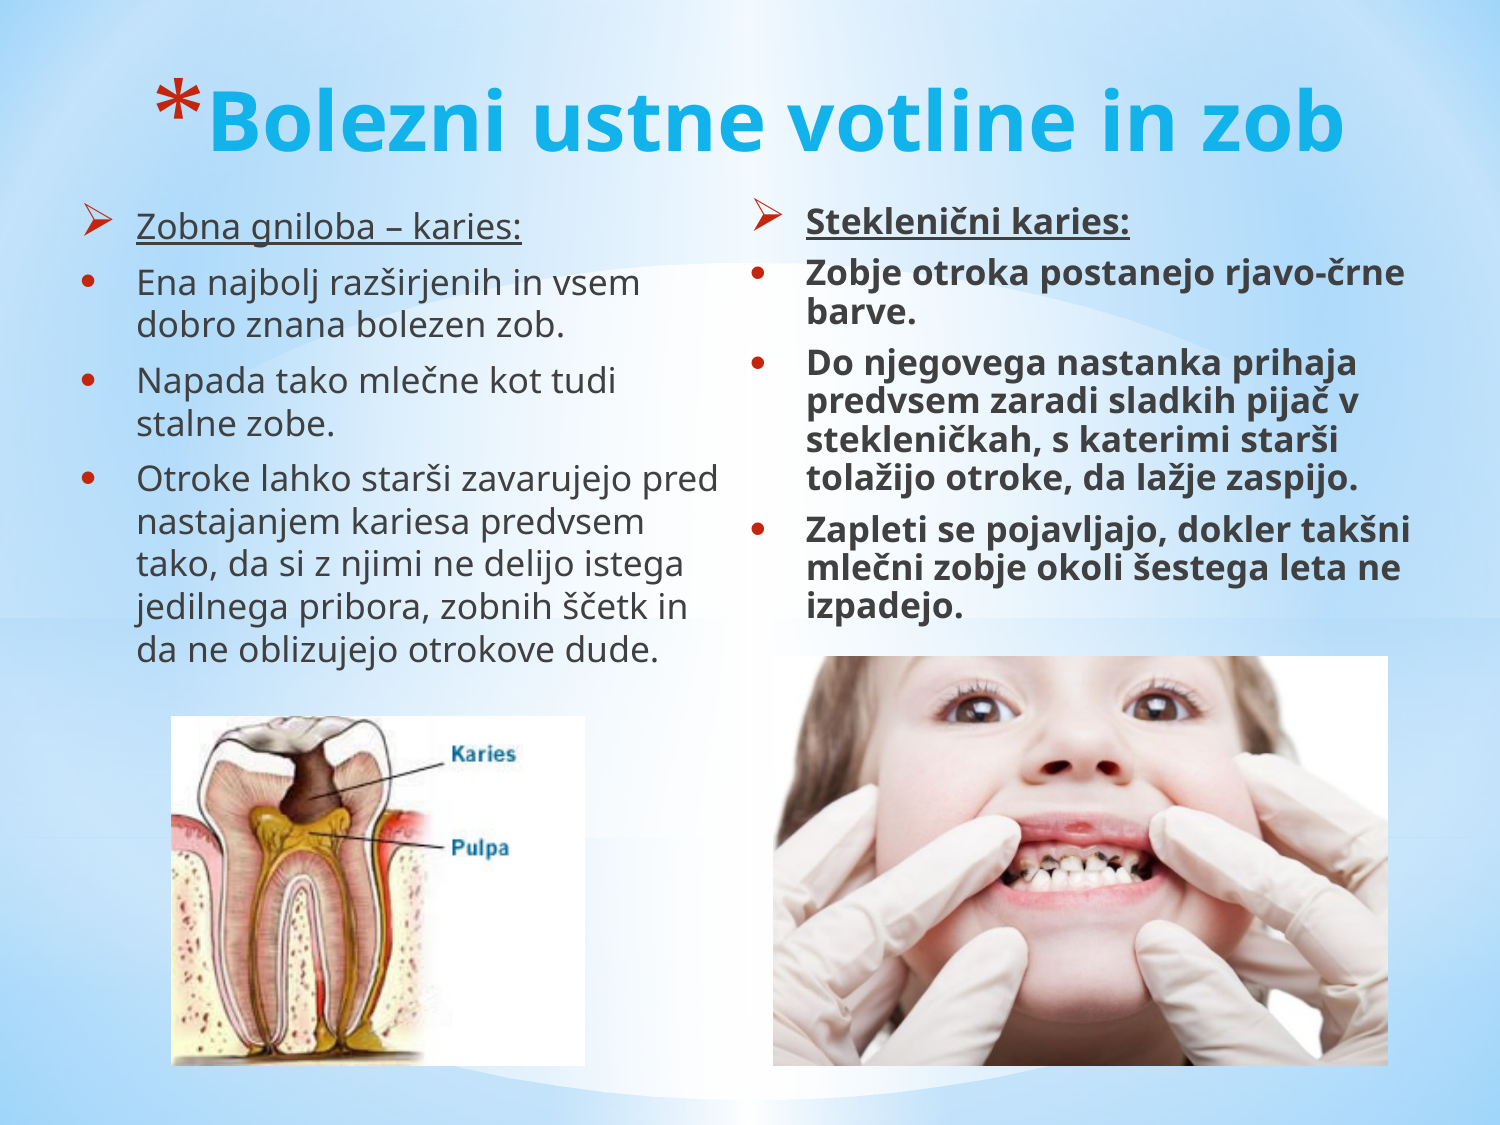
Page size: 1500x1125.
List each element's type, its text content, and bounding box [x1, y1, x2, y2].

picture [171, 716, 585, 1066]
picture [773, 717, 1388, 1066]
list Zobna gniloba – karies: Ena najbolj razširjenih in vsem dobro znana bolezen zob. Napada tako mlečne kot tudi stalne zobe. Otroke lahko starši zavarujejo pred nastajanjem kariesa predvsem tako, da si z njimi ne delijo istega jedilnega pribora, zobnih ščetk in da ne oblizujejo otrokove dude. [64, 196, 735, 850]
text_box Steklenični karies: Zobje otroka postanejo rjavo-črne barve. Do njegovega nastanka prihaja predvsem zaradi sladkih pijač v stekleničkah, s katerimi starši tolažijo otroke, da lažje zaspijo. Zapleti se pojavljajo, dokler takšni mlečni zobje okoli šestega leta ne izpadejo. [734, 196, 1471, 717]
title Bolezni ustne votline in zob [29, 60, 1471, 197]
